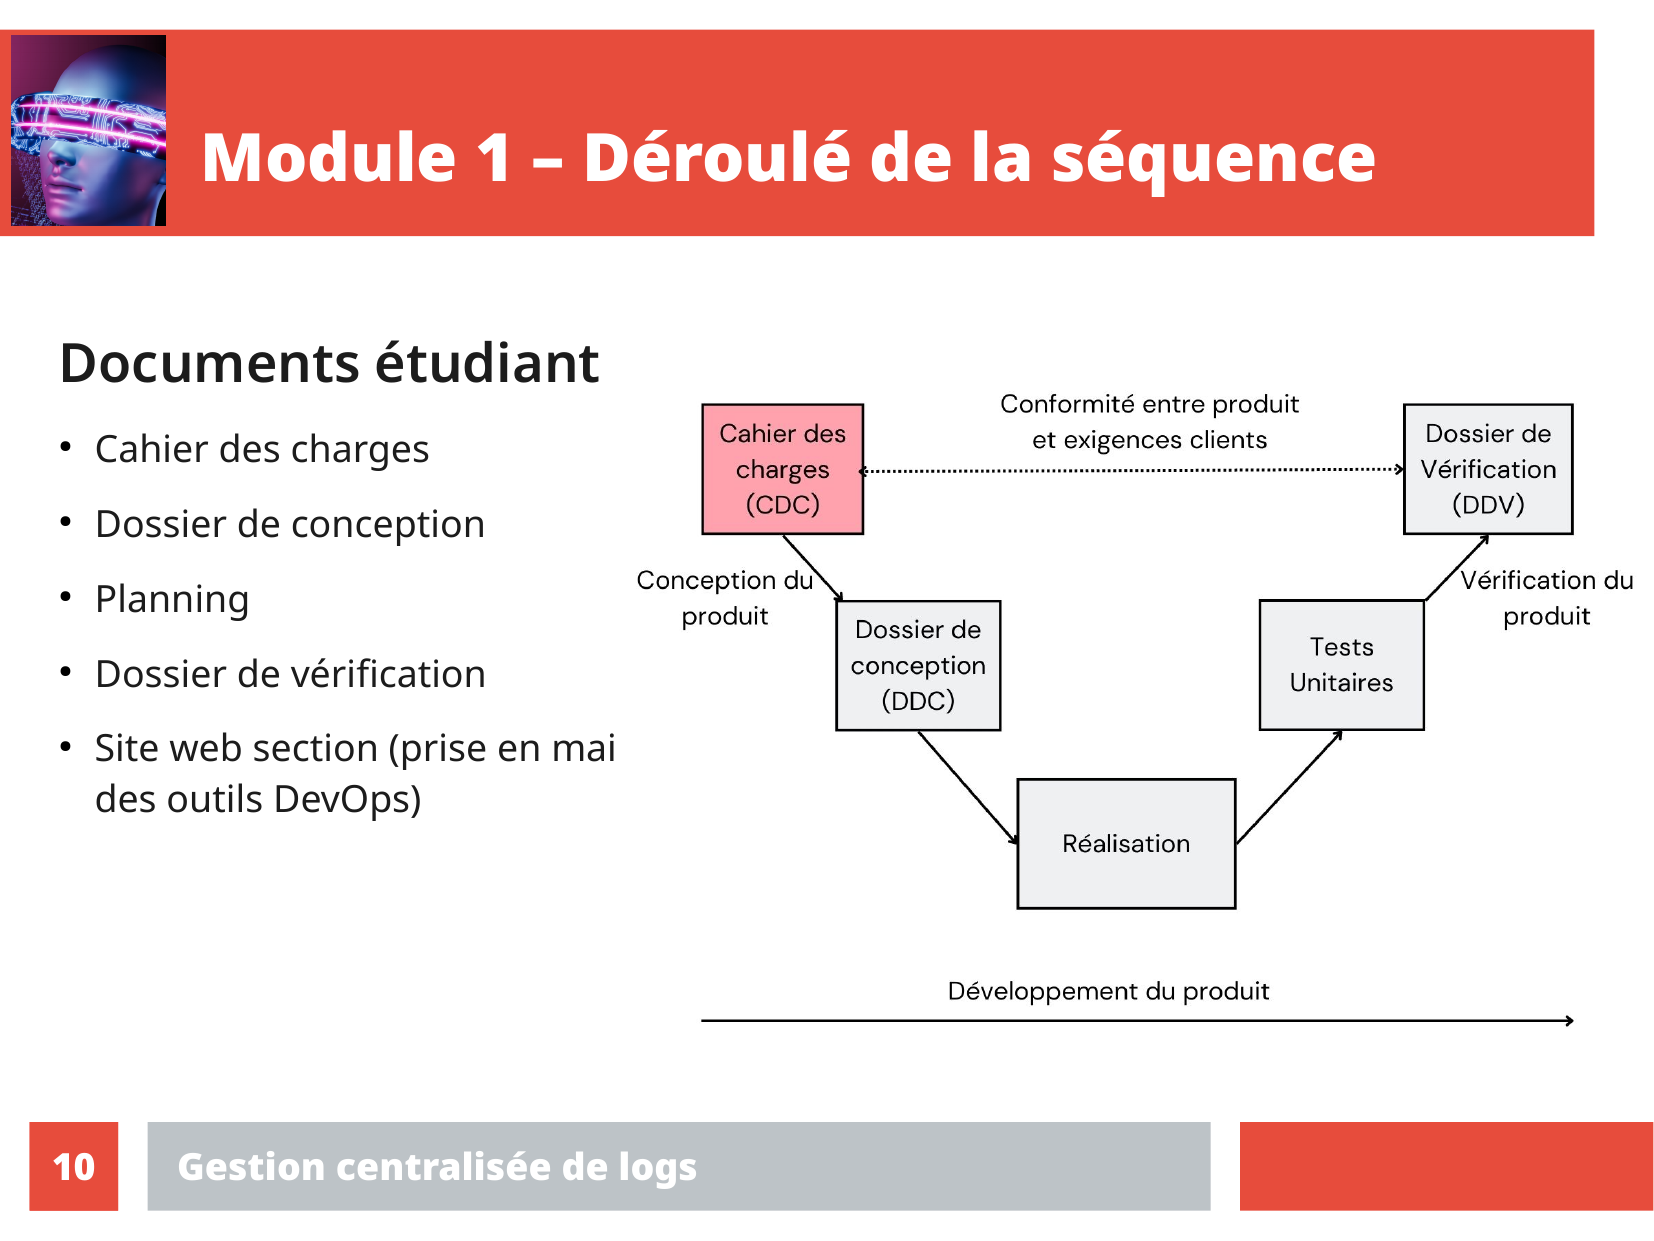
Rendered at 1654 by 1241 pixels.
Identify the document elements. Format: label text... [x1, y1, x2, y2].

picture [614, 377, 1642, 1058]
title Module 1 – Déroulé de la séquence [200, 53, 1571, 201]
list Documents étudiant Cahier des charges Dossier de conception Planning Dossier de vérification Site web section (prise en main des outils DevOps) [59, 324, 662, 1093]
picture [11, 35, 166, 226]
